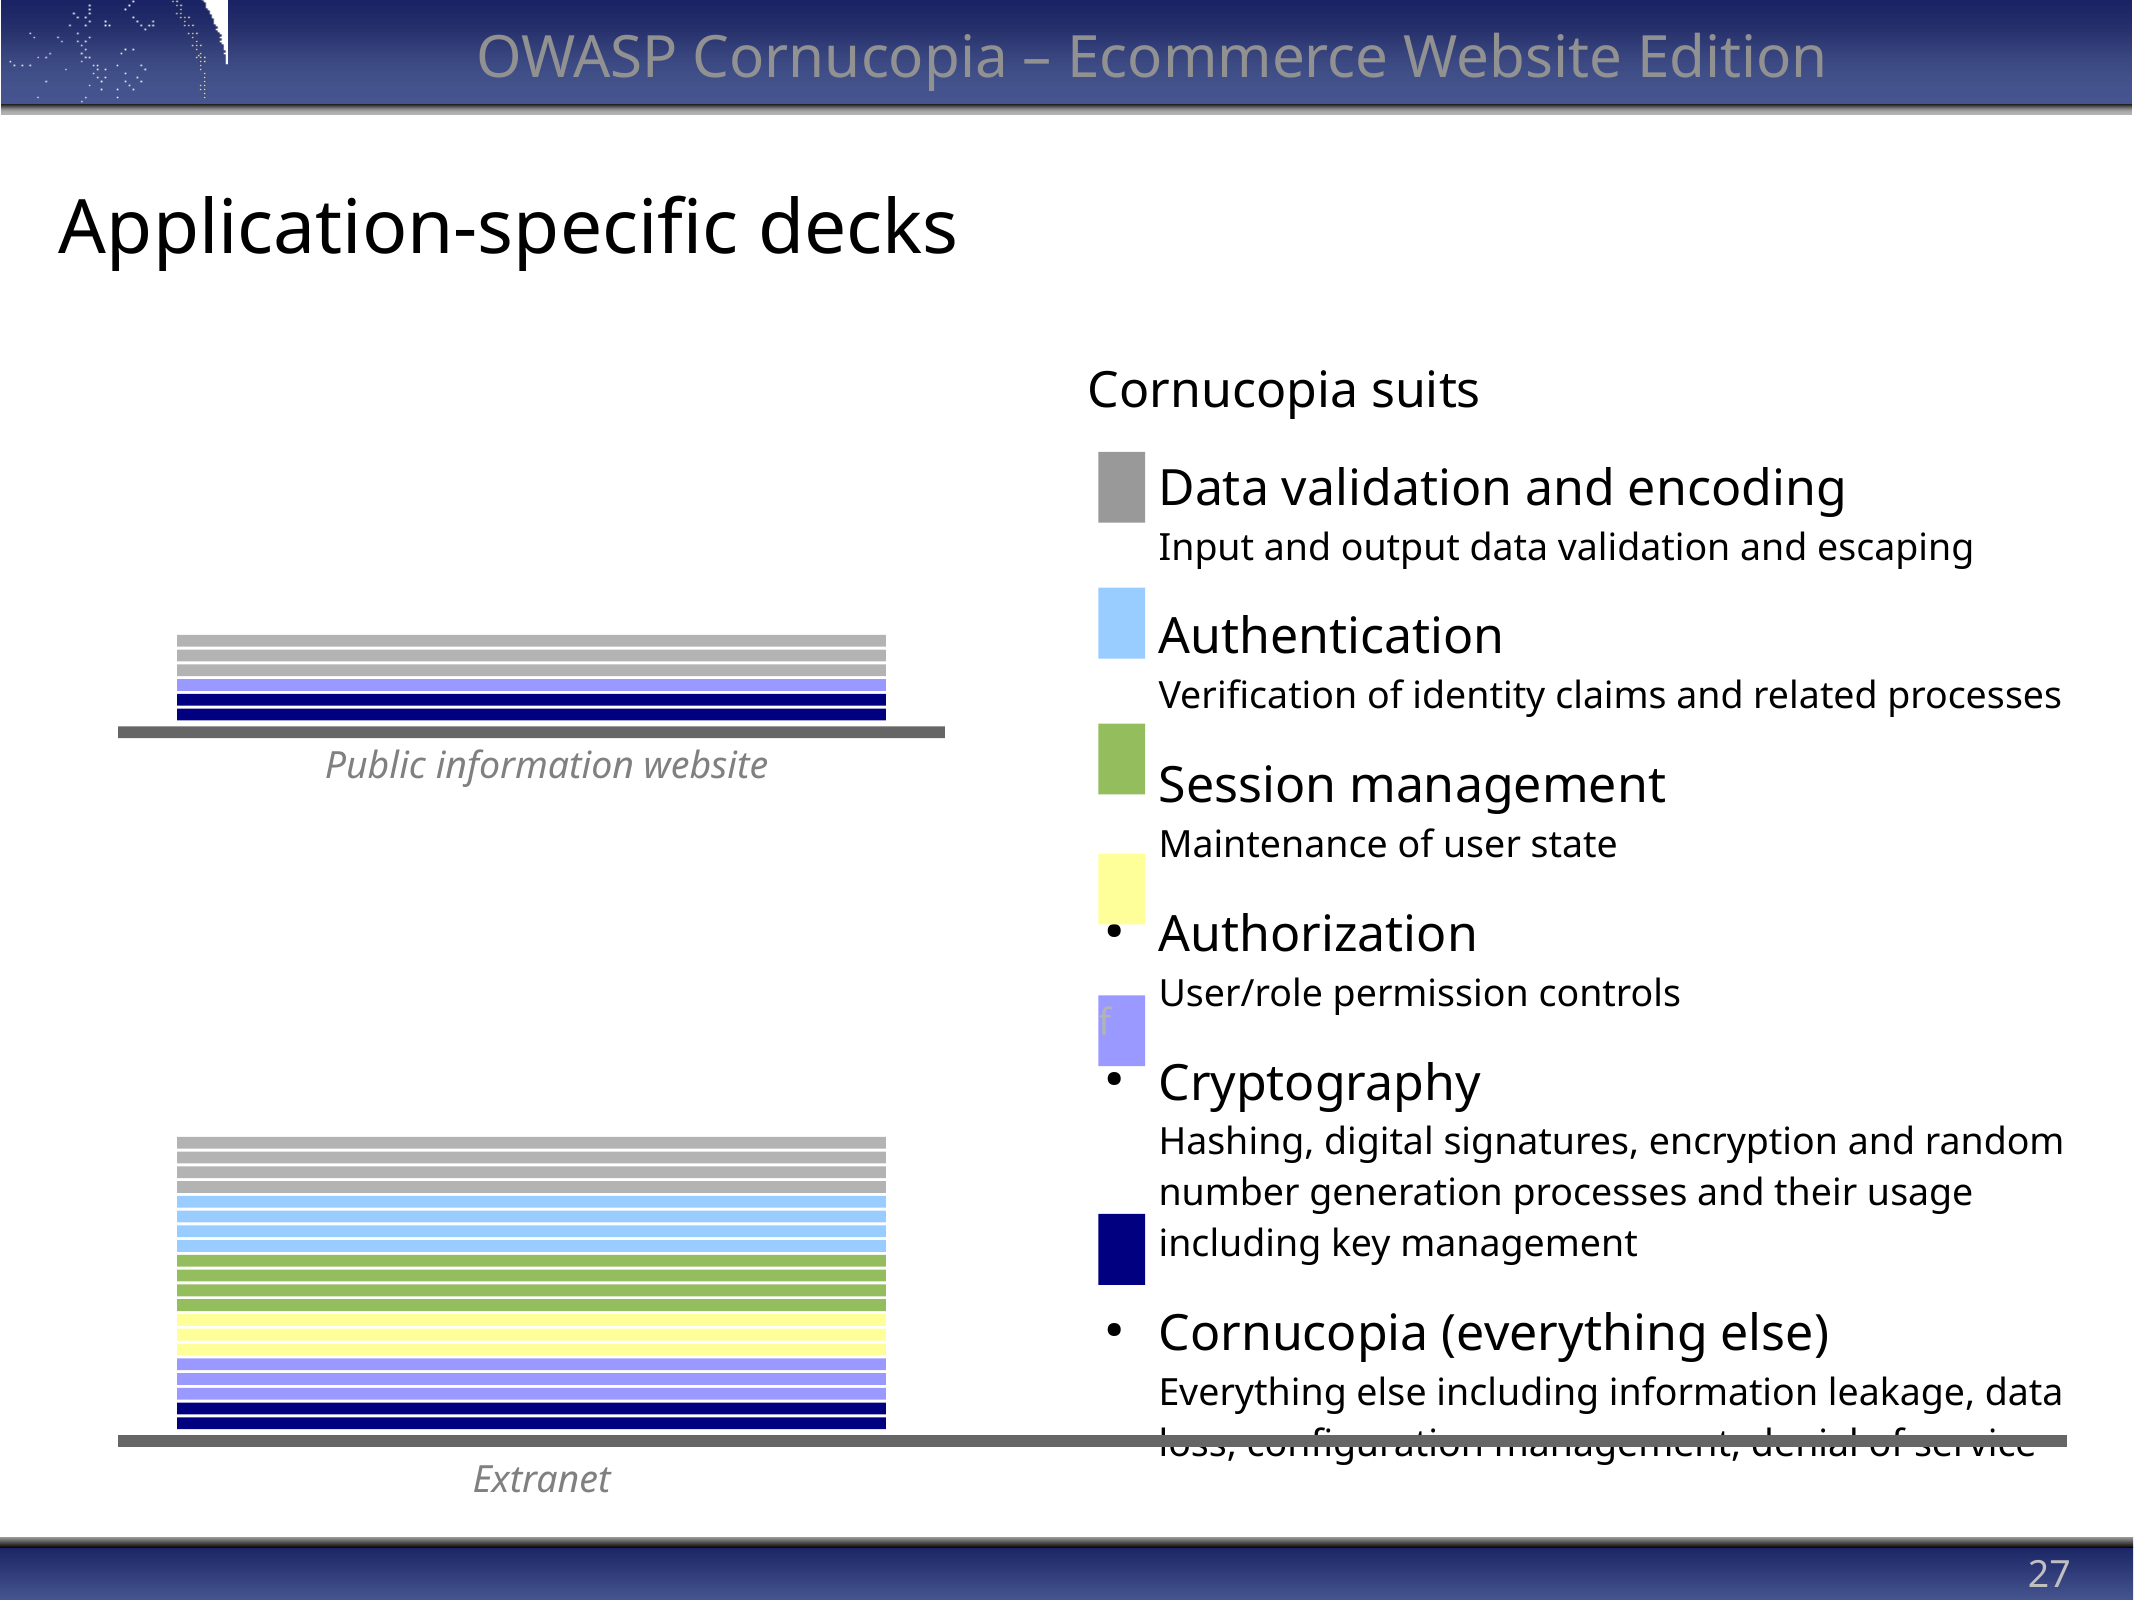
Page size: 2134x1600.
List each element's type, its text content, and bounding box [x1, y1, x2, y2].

list [177, 1299, 886, 1312]
list [1098, 723, 1146, 795]
list [177, 1195, 886, 1208]
list [177, 1343, 886, 1356]
list [118, 726, 945, 739]
list [177, 634, 886, 647]
title Application-specific decks [58, 124, 2126, 325]
list [1098, 853, 1146, 925]
list [177, 1284, 886, 1297]
list [177, 1373, 886, 1385]
list [177, 664, 886, 677]
list [1098, 587, 1146, 659]
list [118, 1435, 2067, 1447]
list [177, 1210, 886, 1223]
list [177, 1151, 886, 1164]
list [177, 1269, 886, 1282]
list Public information website [324, 739, 798, 798]
list [177, 1313, 886, 1326]
list [1098, 1213, 1146, 1285]
list [177, 693, 886, 706]
list [177, 1402, 886, 1415]
list [177, 679, 886, 691]
list f [1098, 995, 1146, 1067]
list [177, 1417, 886, 1430]
list [177, 1240, 886, 1252]
list [177, 1254, 886, 1267]
list [177, 1166, 886, 1179]
list [177, 1225, 886, 1238]
list [177, 1358, 886, 1371]
list [177, 1387, 886, 1400]
list Cornucopia suits Data validation and encoding Input and output data validation and escaping Authentication Verification of identity claims and related processes Session management Maintenance of user state Authorization User/role permission controls Cryptography Hashing, digital signatures, encryption and random number generation processes and their usage including key management Cornucopia (everything else) Everything else including information leakage, data loss, configuration management, denial of service [1087, 354, 2068, 1536]
list [177, 708, 886, 721]
list [177, 649, 886, 662]
list [177, 1181, 886, 1193]
list [177, 1328, 886, 1341]
list [1098, 451, 1146, 523]
list Extranet [472, 1452, 709, 1506]
list [177, 1136, 886, 1149]
